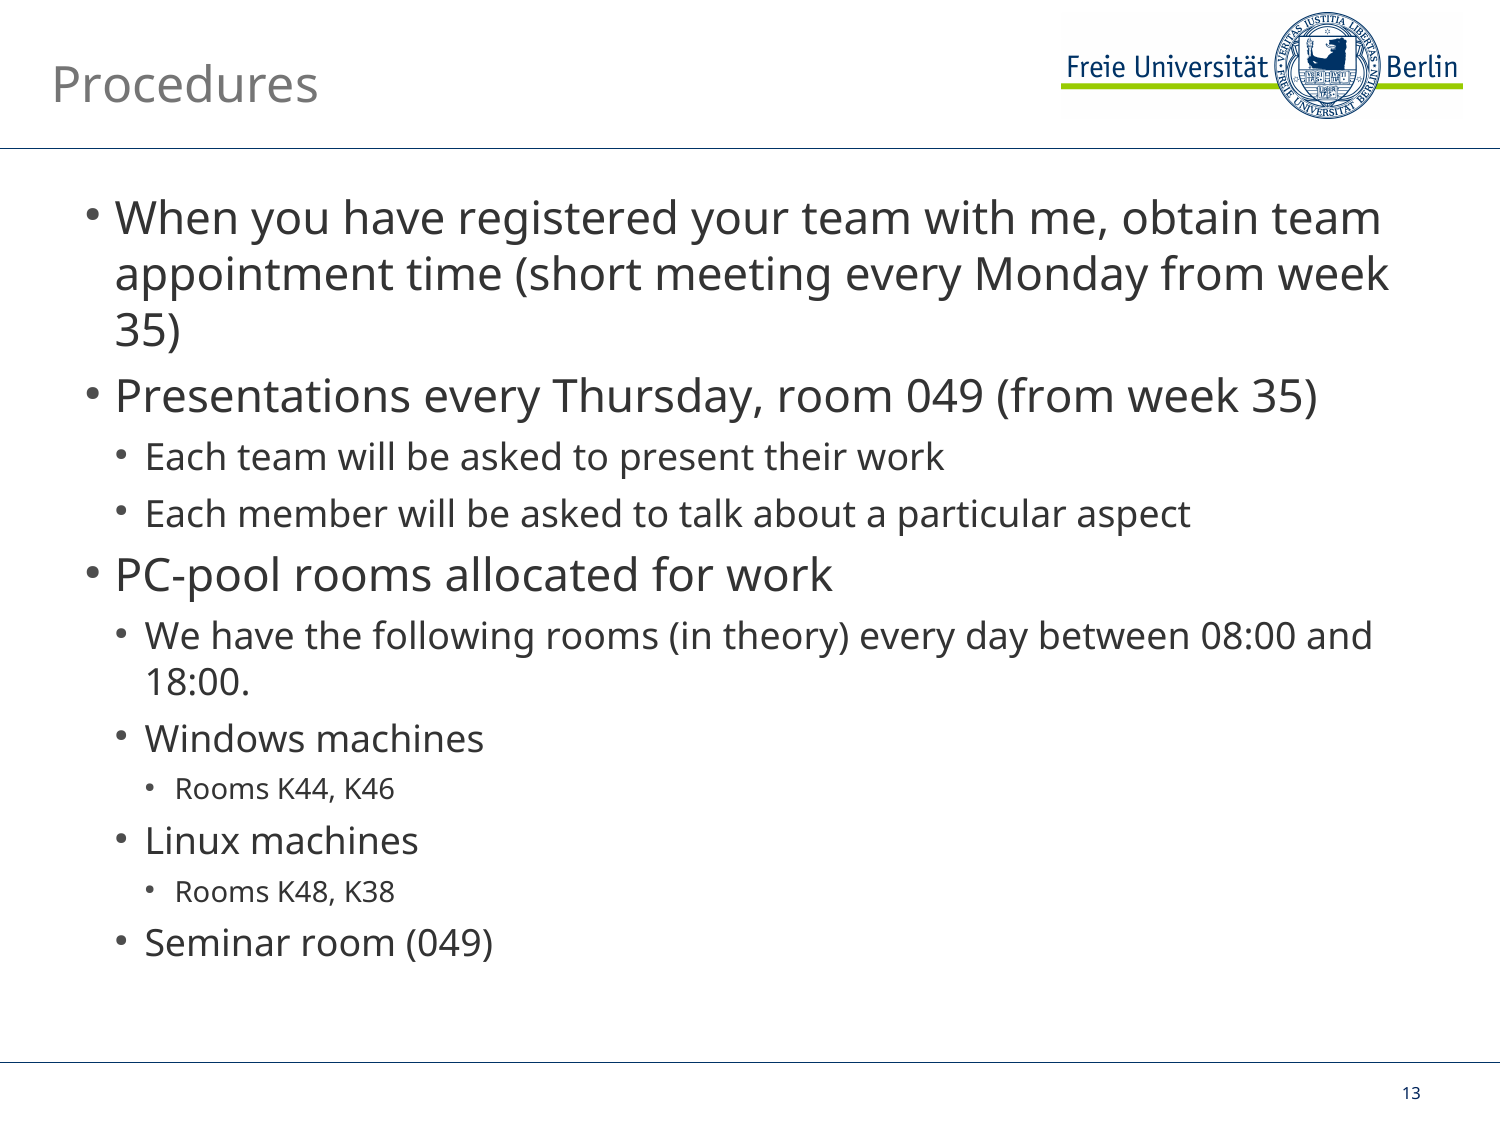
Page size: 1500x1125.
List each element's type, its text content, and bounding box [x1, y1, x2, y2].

title Procedures [51, 61, 1238, 113]
picture [1061, 12, 1463, 119]
list When you have registered your team with me, obtain team appointment time (short meeting every Monday from week 35) Presentations every Thursday, room 049 (from week 35) Each team will be asked to present their work Each member will be asked to talk about a particular aspect PC-pool rooms allocated for work We have the following rooms (in theory) every day between 08:00 and 18:00. Windows machines Rooms K44, K46 Linux machines Rooms K48, K38 Seminar room (049) [54, 187, 1426, 1051]
